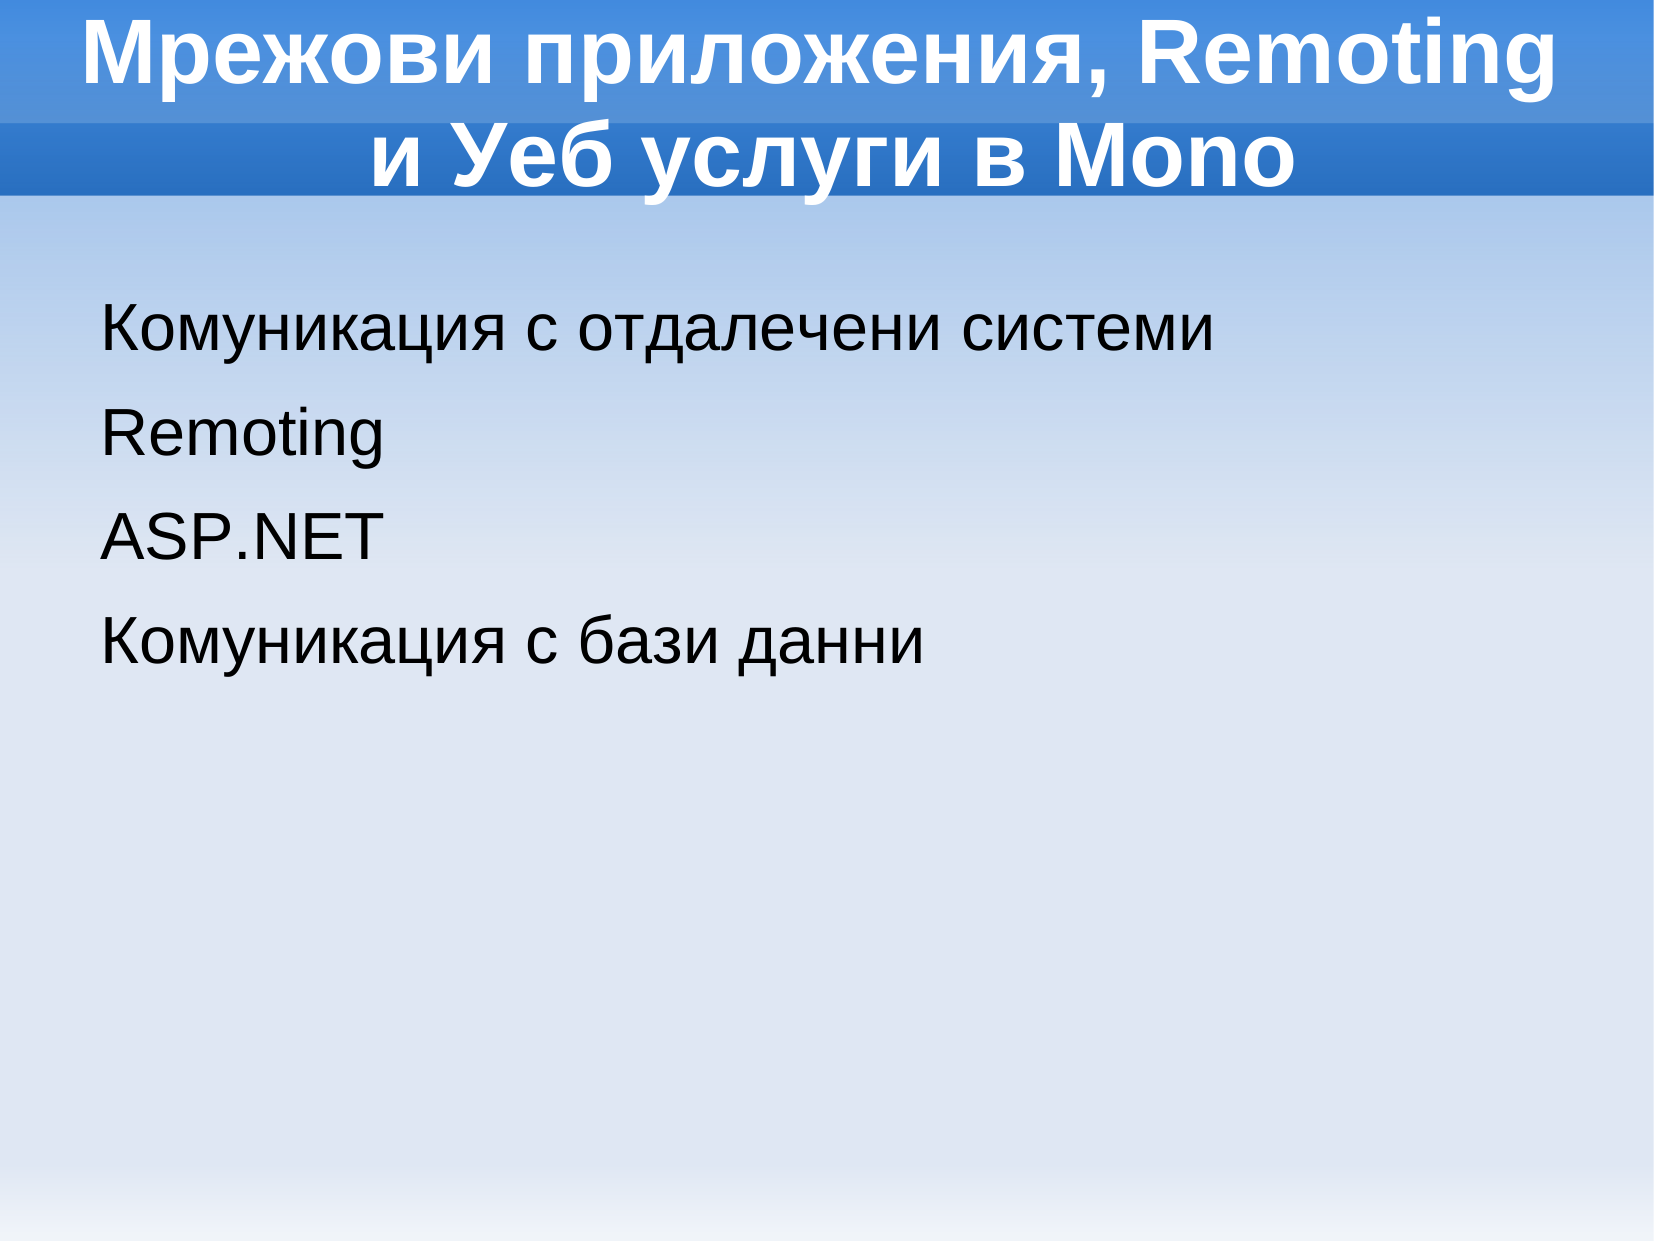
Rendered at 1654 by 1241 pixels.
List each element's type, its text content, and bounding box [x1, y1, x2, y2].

list Комуникация с отдалечени системи Remoting ASP.NET Комуникация с бази данни [82, 290, 1571, 1094]
picture [0, 0, 1654, 1241]
title Мрежови приложения, Remoting и Уеб услуги в Mono [76, 1, 1565, 207]
